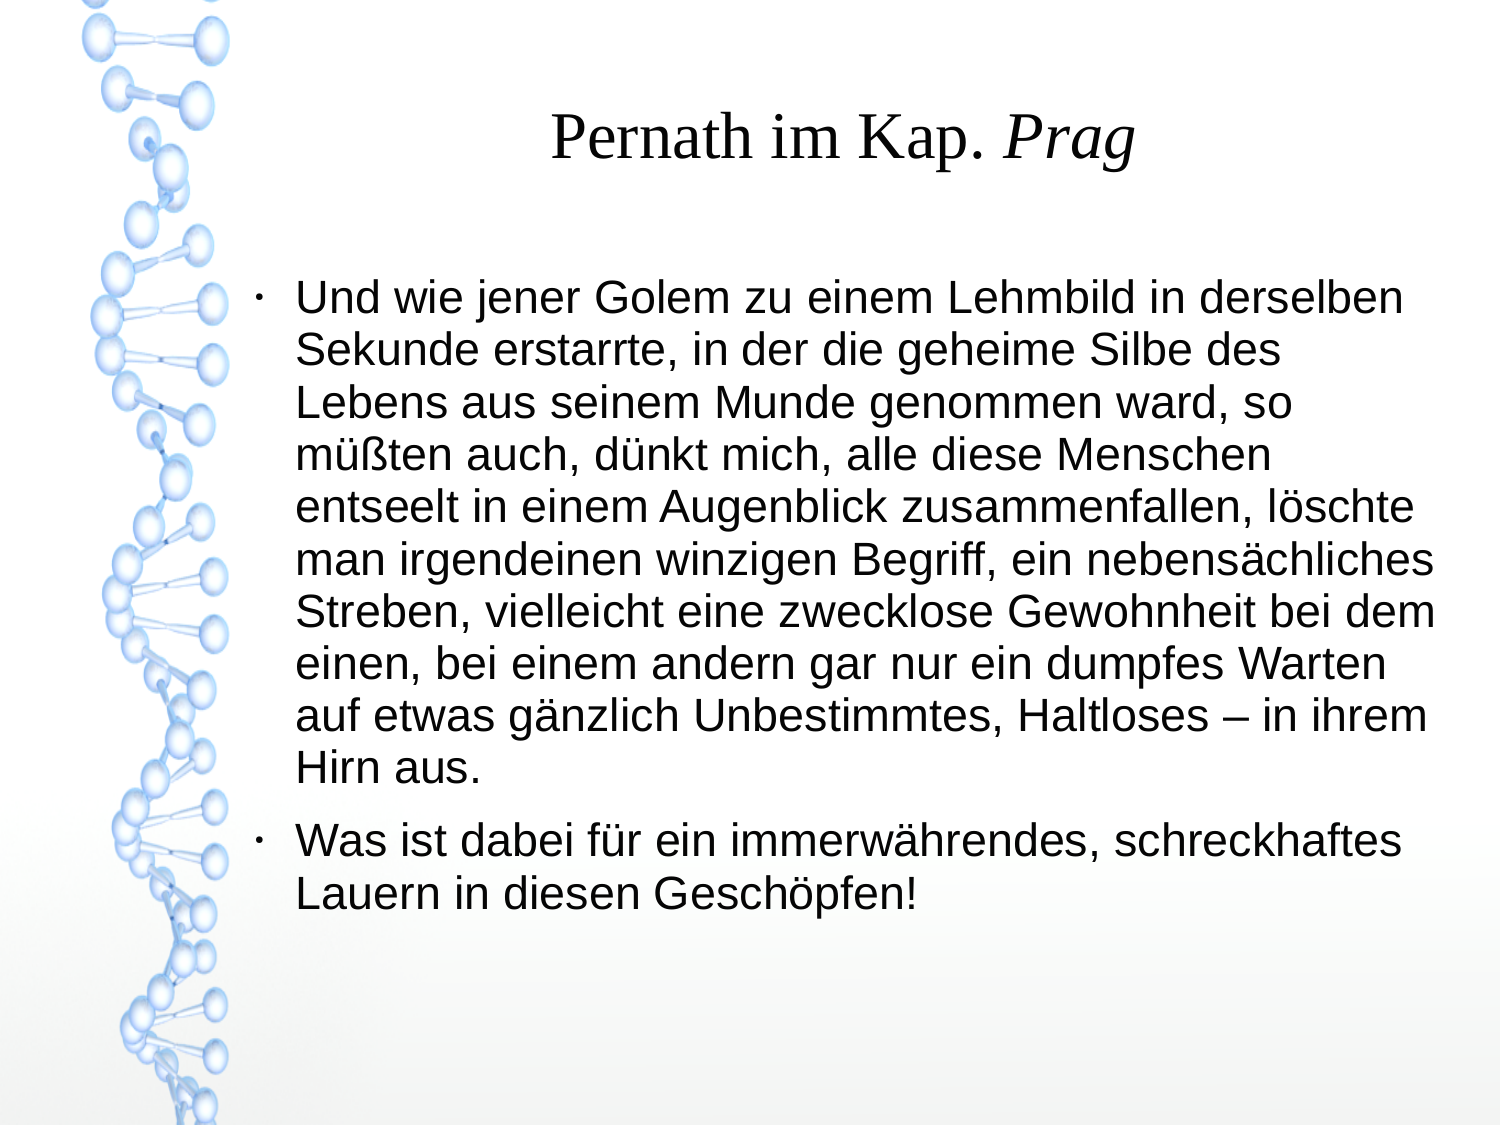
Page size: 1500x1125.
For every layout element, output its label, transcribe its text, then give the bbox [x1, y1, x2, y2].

title Pernath im Kap. Prag [241, 42, 1447, 229]
list Und wie jener Golem zu einem Lehmbild in derselben Sekunde erstarrte, in der die geheime Silbe des Lebens aus seinem Munde genommen ward, so müßten auch, dünkt mich, alle diese Menschen entseelt in einem Augenblick zusammenfallen, löschte man irgendeinen winzigen Begriff, ein nebensächliches Streben, vielleicht eine zwecklose Gewohnheit bei dem einen, bei einem andern gar nur ein dumpfes Warten auf etwas gänzlich Unbestimmtes, Haltloses – in ihrem Hirn aus. Was ist dabei für ein immerwährendes, schreckhaftes Lauern in diesen Geschöpfen! [241, 271, 1447, 924]
picture [0, 0, 1500, 1125]
